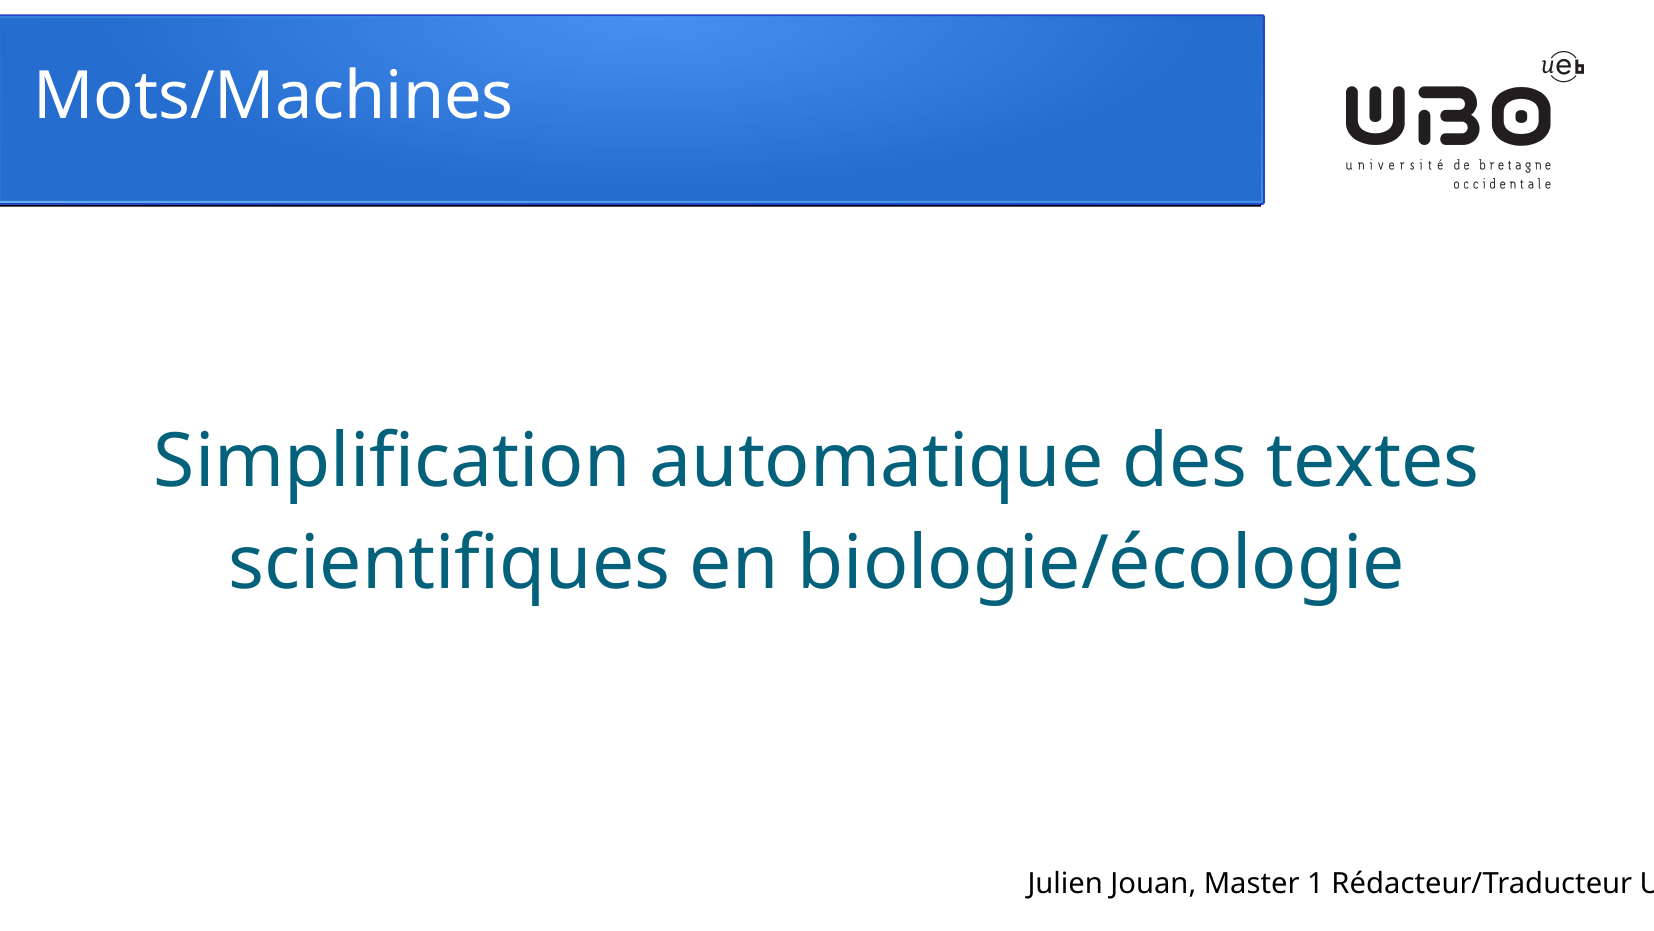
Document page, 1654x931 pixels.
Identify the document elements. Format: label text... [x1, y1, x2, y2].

picture [1346, 51, 1584, 189]
text_box Simplification automatique des textes scientifiques en biologie/écologie [35, 399, 1599, 603]
list Julien Jouan, Master 1 Rédacteur/Traducteur UBO [956, 862, 1654, 931]
title Mots/Machines [33, 70, 567, 648]
